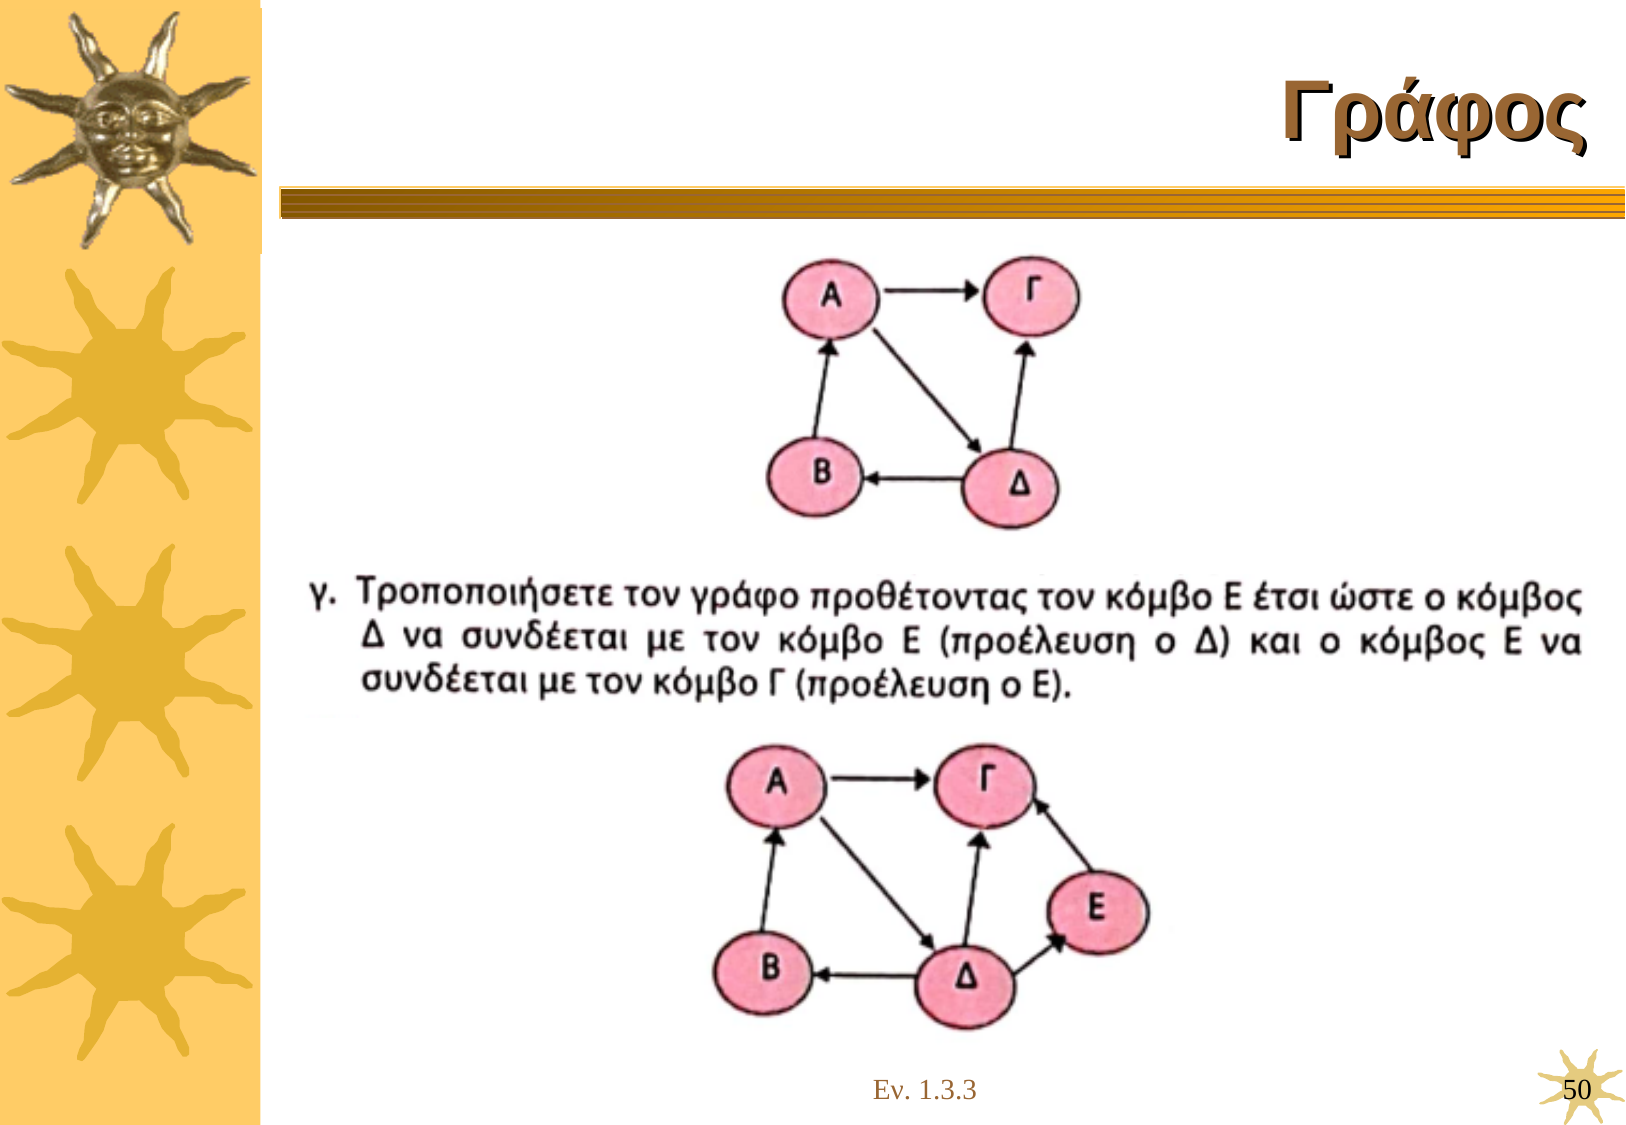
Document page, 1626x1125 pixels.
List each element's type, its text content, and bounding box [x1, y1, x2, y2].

text_box Γράφος [0, 0, 1625, 163]
picture [732, 225, 1117, 562]
picture [295, 574, 1595, 1052]
picture [1, 163, 262, 254]
